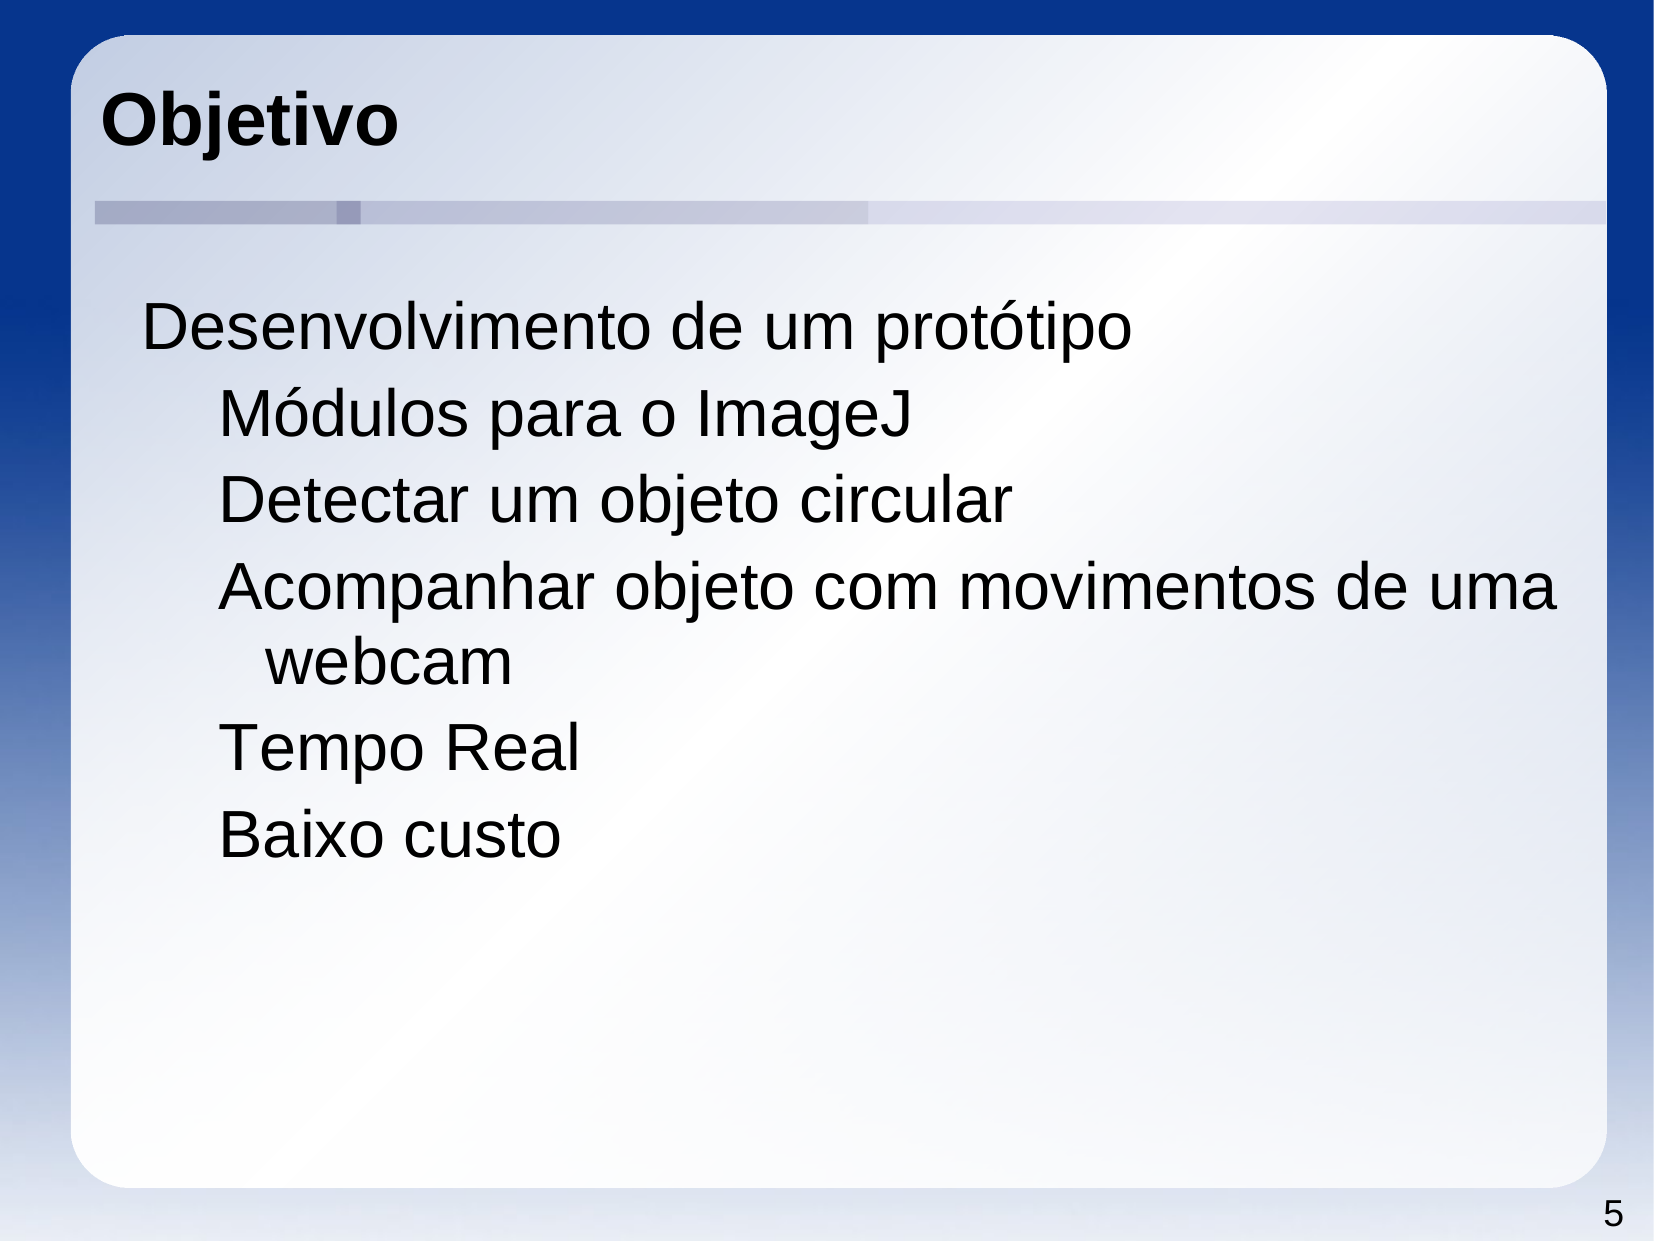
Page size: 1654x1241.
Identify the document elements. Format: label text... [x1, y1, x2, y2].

title Objetivo [100, 55, 1577, 184]
list Desenvolvimento de um protótipo Módulos para o ImageJ Detectar um objeto circular Acompanhar objeto com movimentos de uma webcam Tempo Real Baixo custo [124, 289, 1601, 1205]
picture [0, 0, 1654, 1241]
